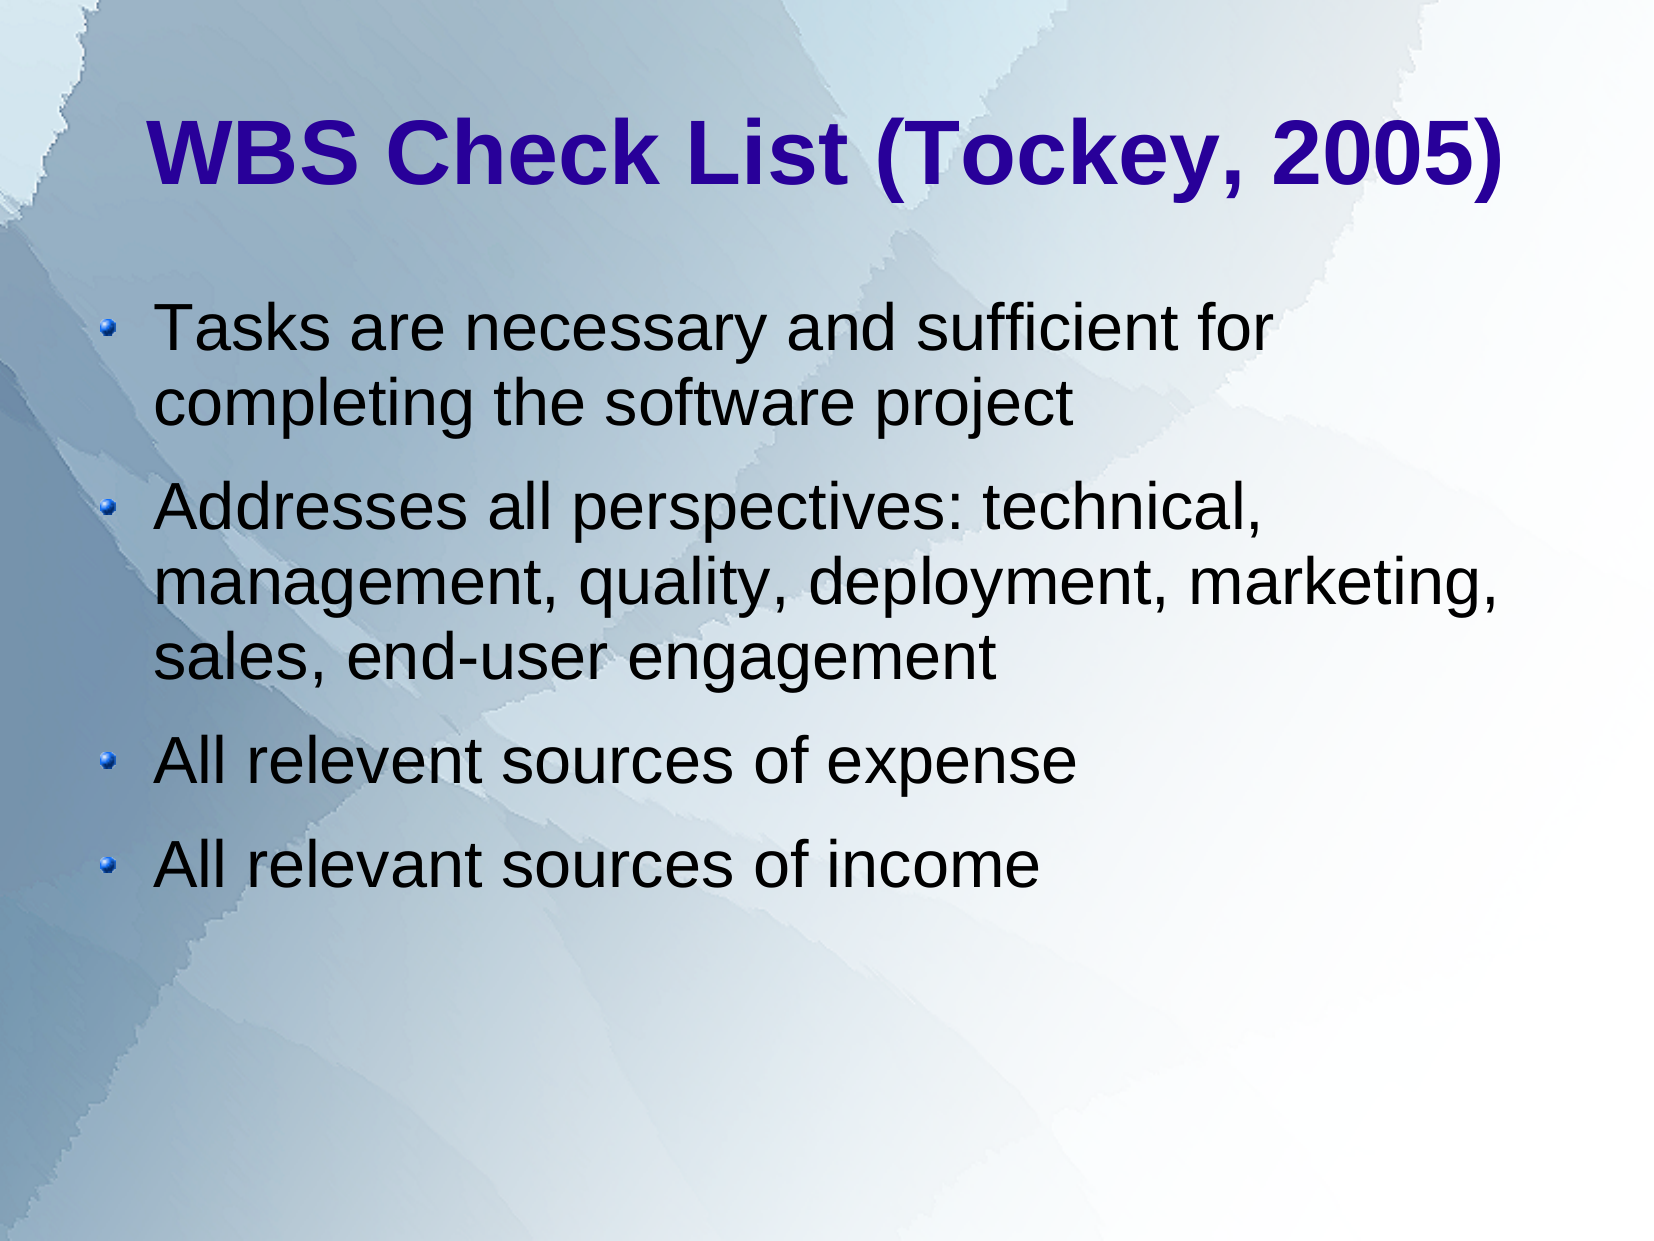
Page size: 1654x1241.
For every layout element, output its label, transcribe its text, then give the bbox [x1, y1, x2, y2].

title WBS Check List (Tockey, 2005) [82, 56, 1571, 250]
list Tasks are necessary and sufficient for completing the software project Addresses all perspectives: technical, management, quality, deployment, marketing, sales, end-user engagement All relevent sources of expense All relevant sources of income [82, 290, 1571, 1094]
picture [0, 0, 1654, 1241]
